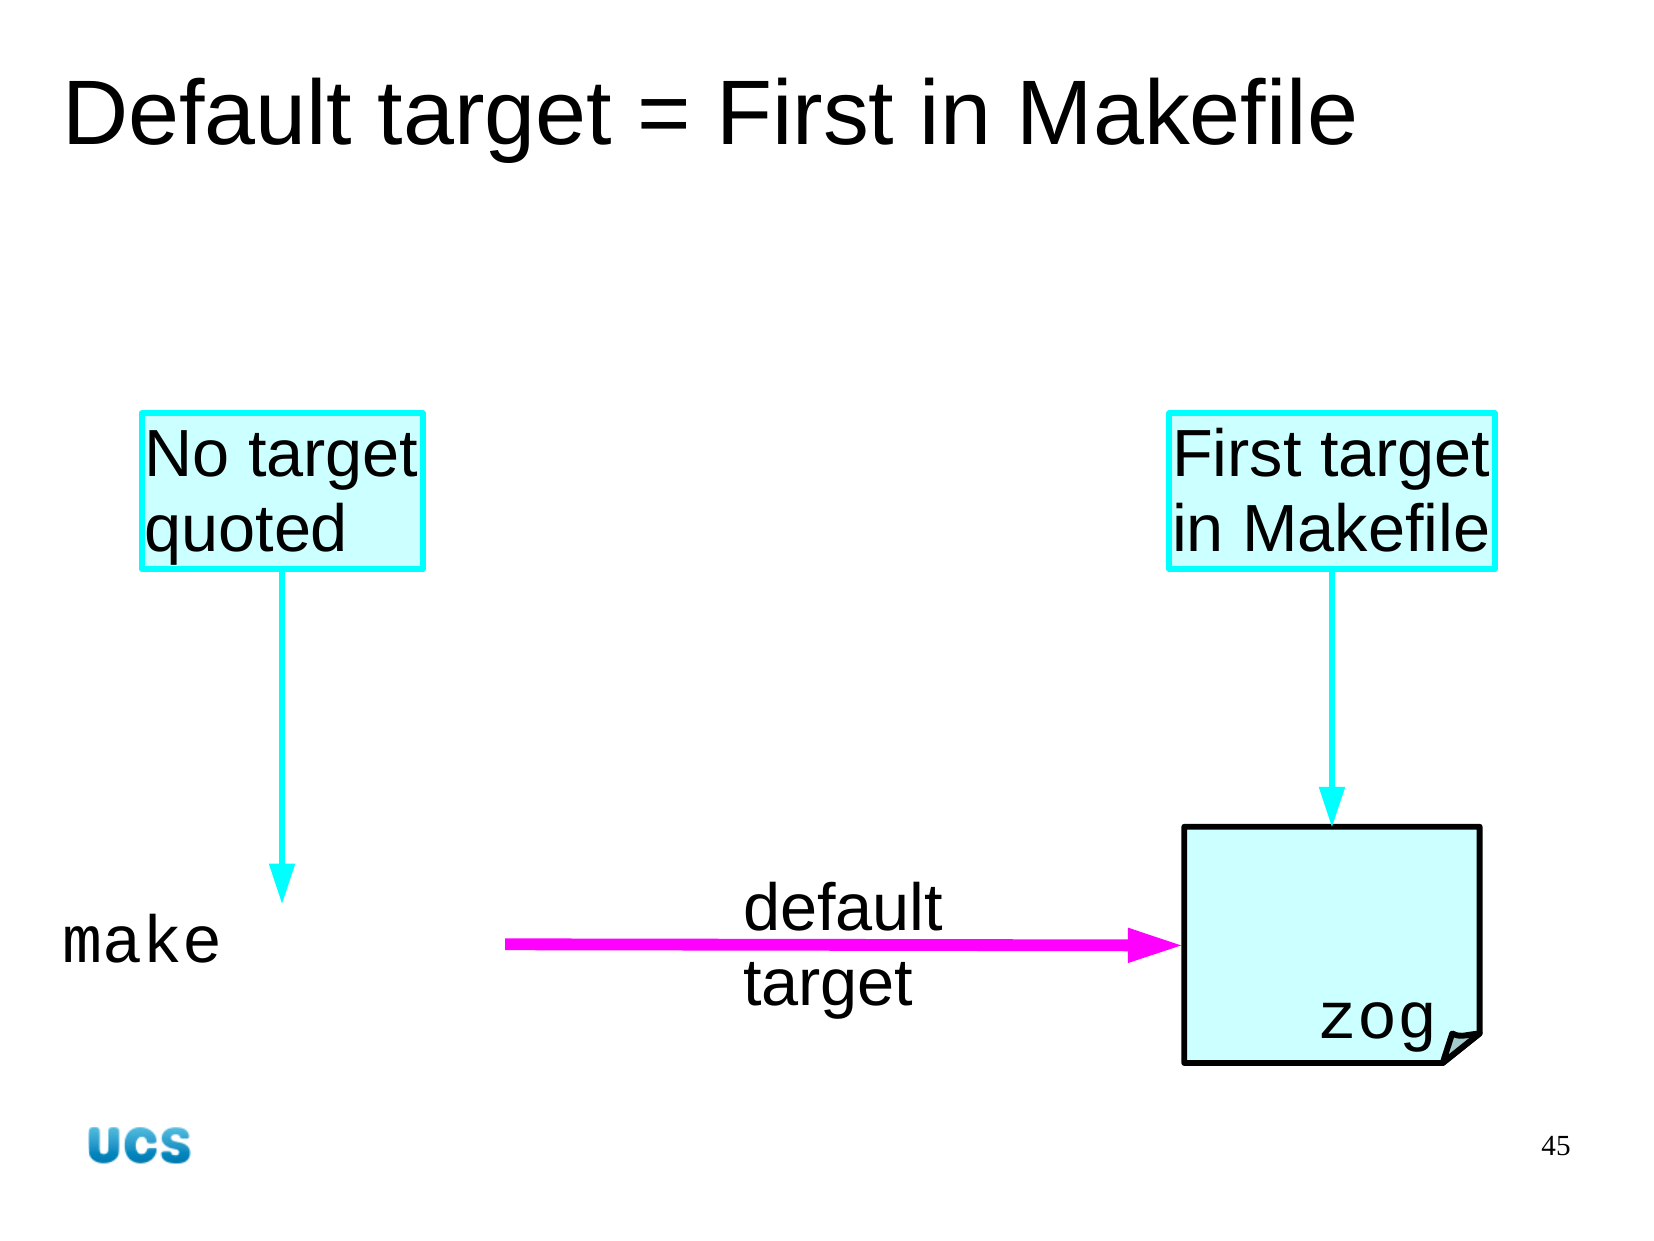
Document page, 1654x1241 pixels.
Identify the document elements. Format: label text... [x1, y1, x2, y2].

text_box zog [1314, 980, 1441, 1062]
picture [88, 1126, 191, 1165]
text_box make [59, 903, 506, 986]
text_box No target quoted [141, 413, 423, 569]
text_box [1184, 826, 1480, 1063]
text_box Default target = First in Makefile [59, 59, 1364, 168]
text_box First target in Makefile [1169, 413, 1495, 569]
